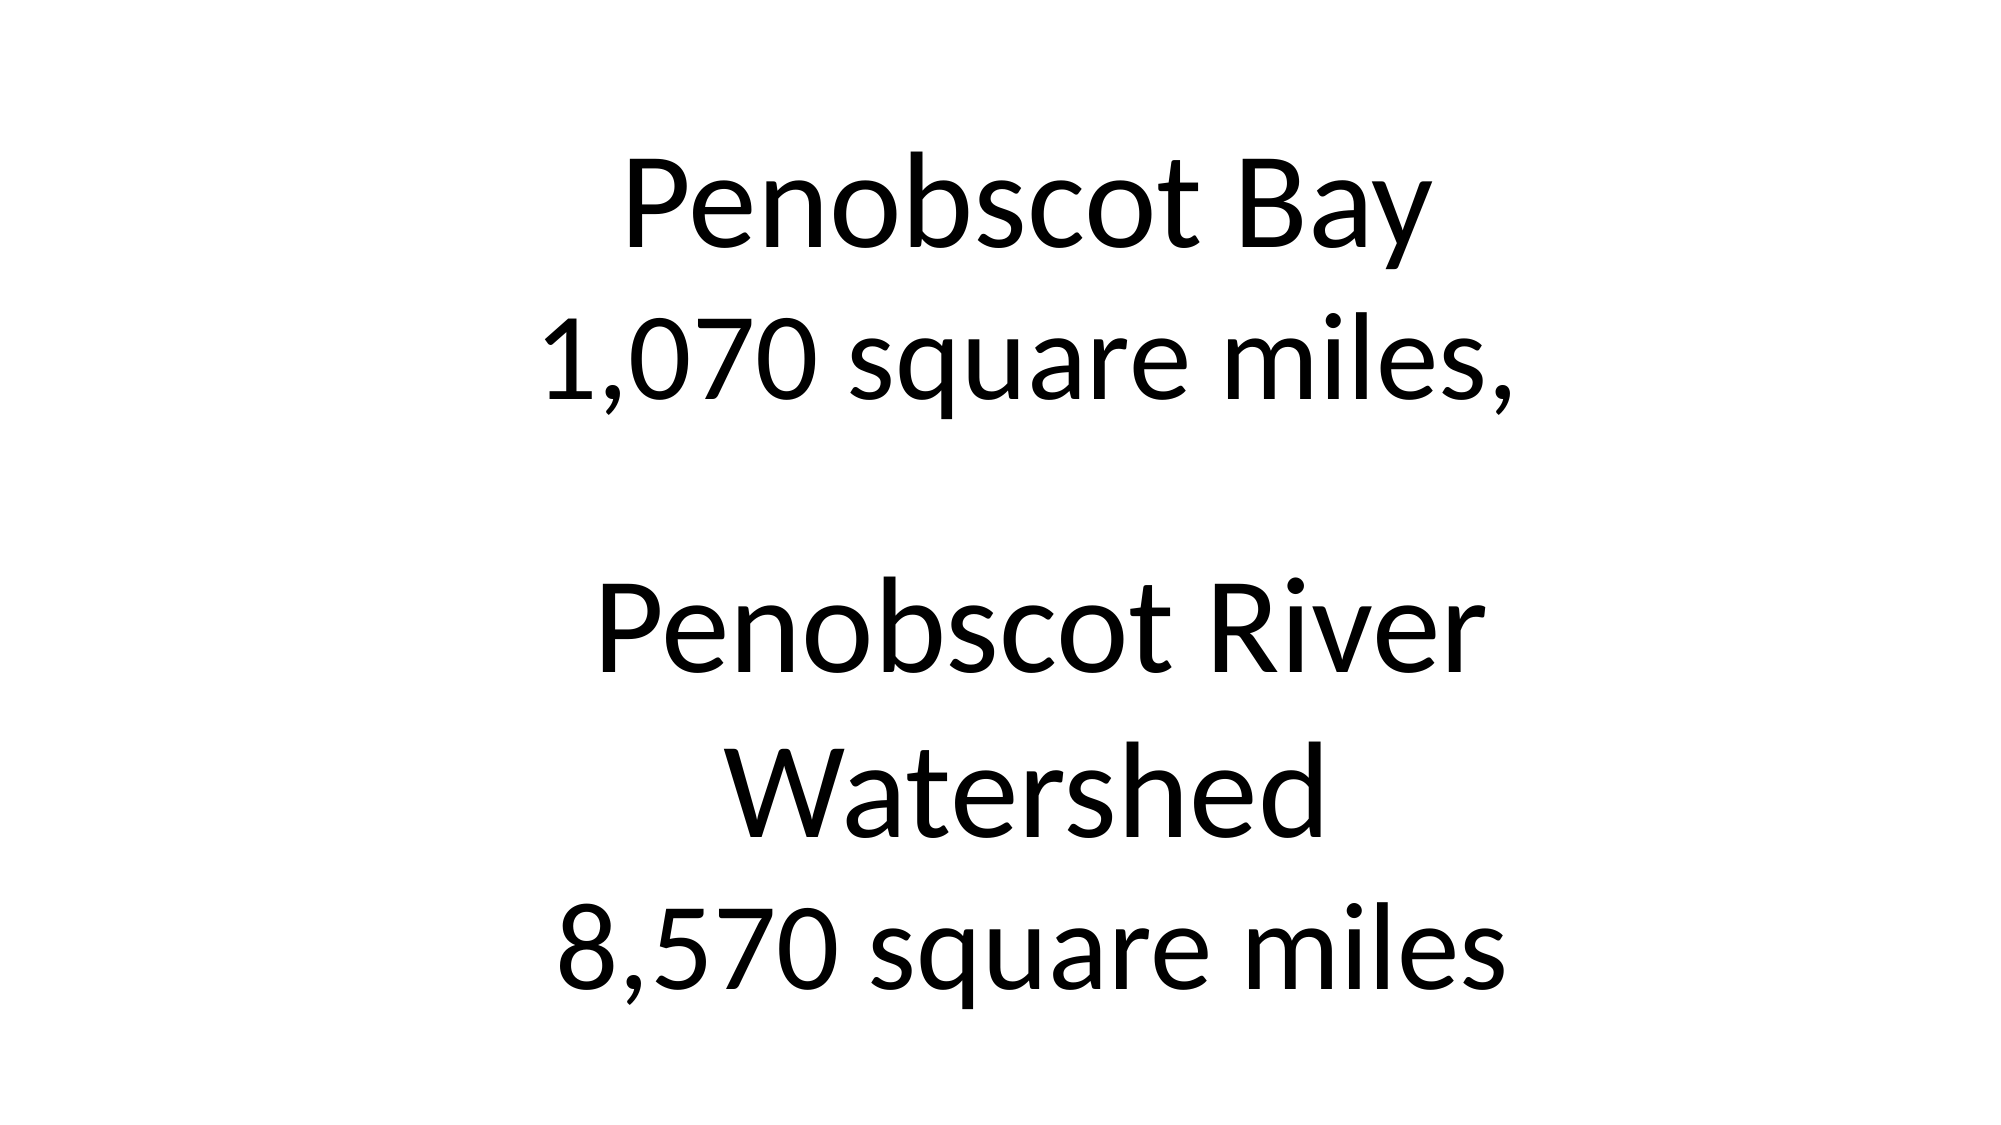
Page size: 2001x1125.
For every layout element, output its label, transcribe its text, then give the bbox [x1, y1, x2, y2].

text_box Penobscot Bay 1,070 square miles, Penobscot River Watershed 8,570 square miles [399, 102, 1683, 1023]
